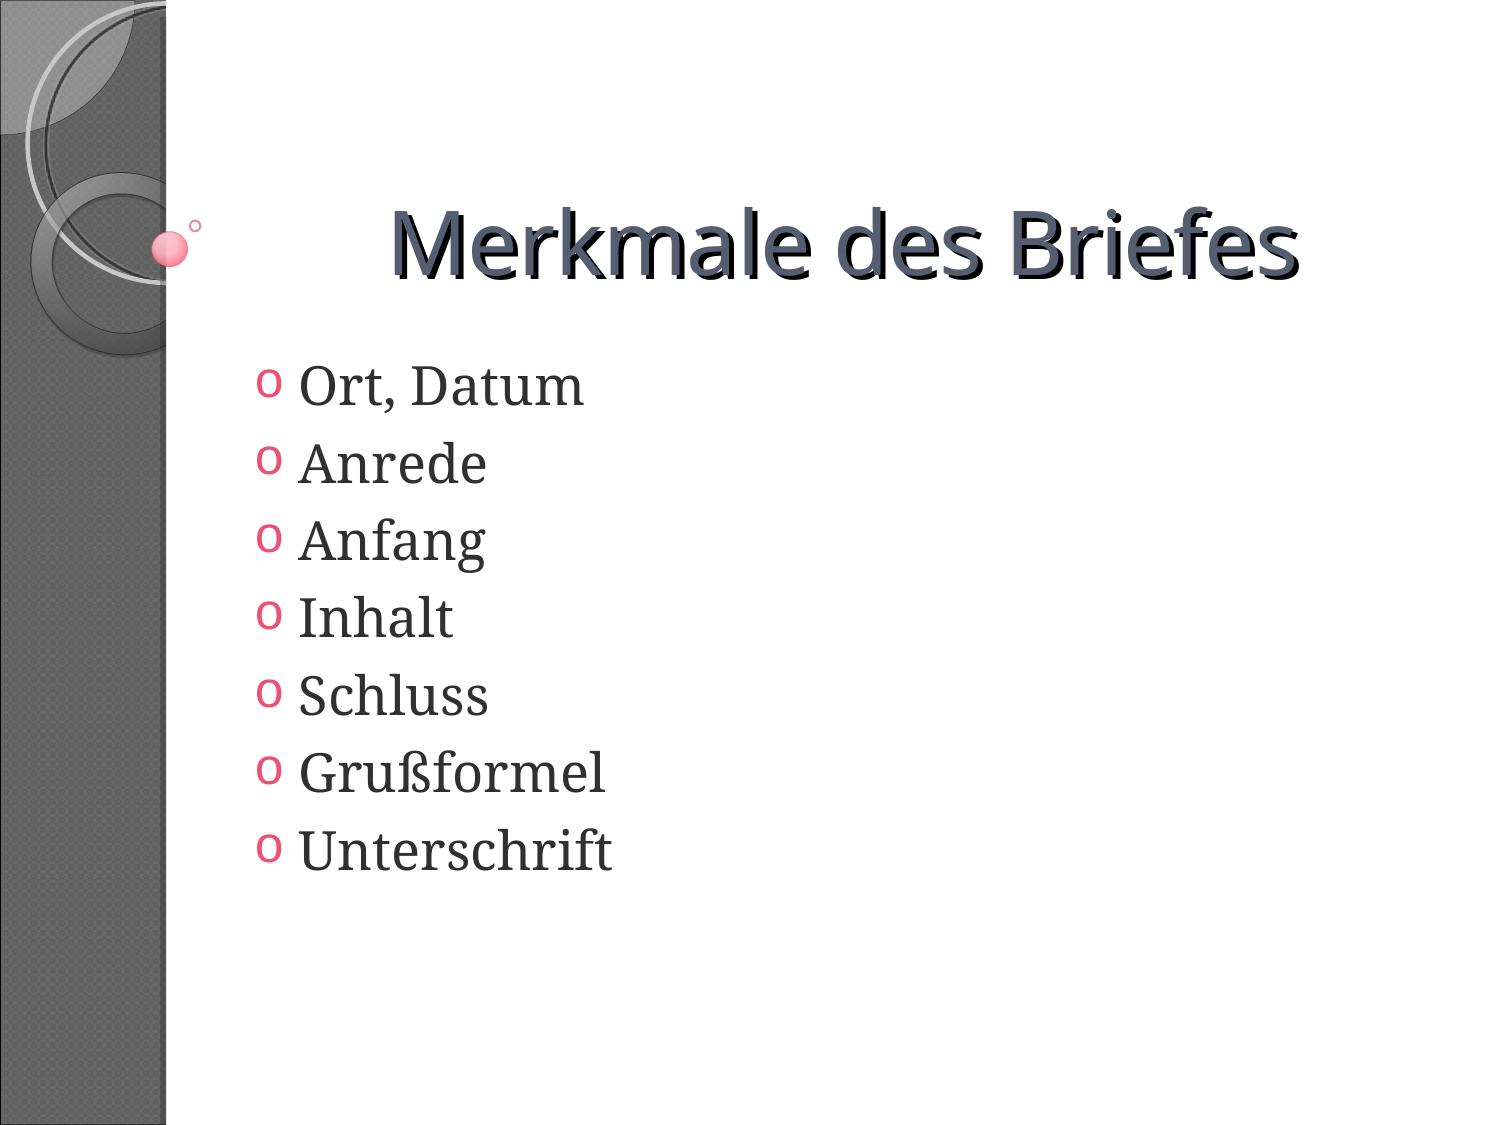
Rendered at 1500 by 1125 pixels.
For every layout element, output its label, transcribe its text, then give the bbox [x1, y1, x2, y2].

picture [136, 0, 166, 4]
title Merkmale des Briefes [234, 59, 1450, 301]
picture [0, 11, 189, 1125]
text_box Ort, Datum Anrede Anfang Inhalt Schluss Grußformel Unterschrift [234, 351, 1450, 998]
